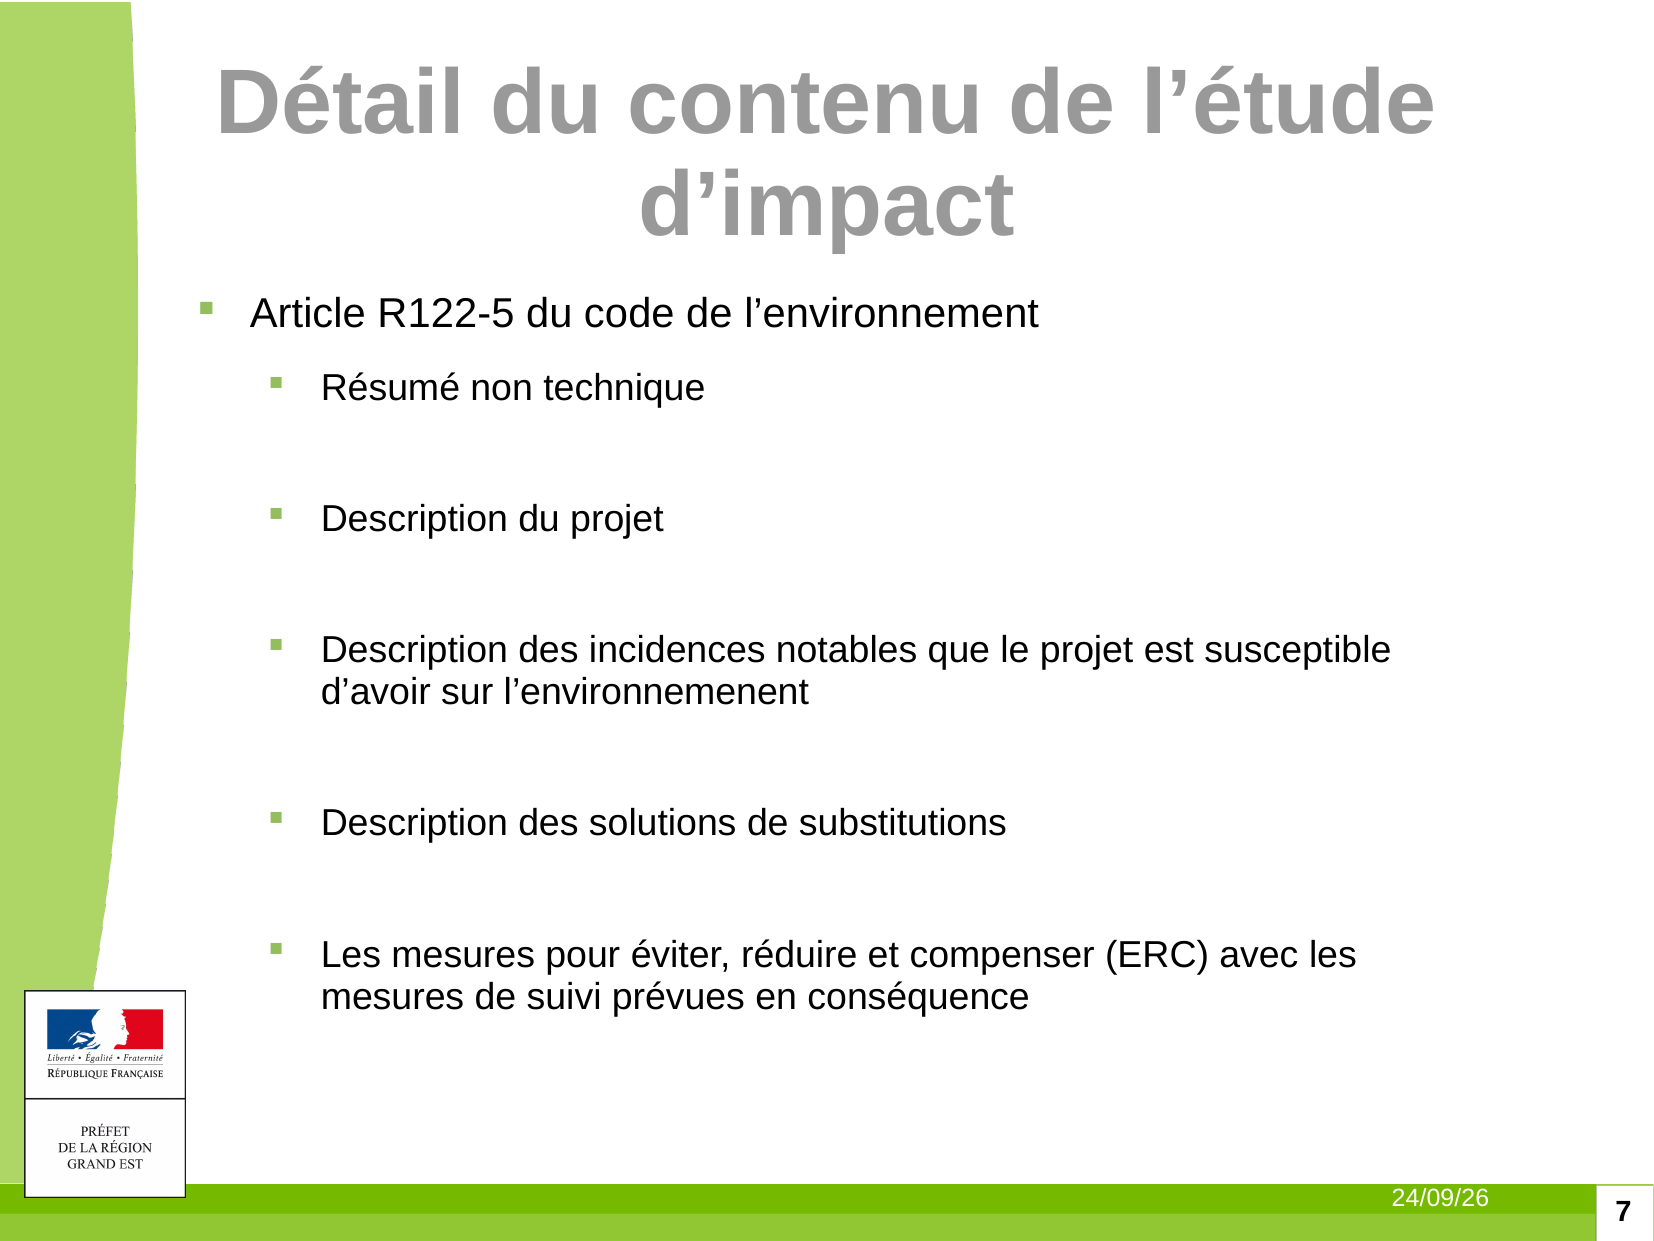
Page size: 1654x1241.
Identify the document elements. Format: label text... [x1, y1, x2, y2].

list Article R122-5 du code de l’environnement Résumé non technique Description du projet Description des incidences notables que le projet est susceptible d’avoir sur l’environnemenent Description des solutions de substitutions Les mesures pour éviter, réduire et compenser (ERC) avec les mesures de suivi prévues en conséquence [179, 290, 1509, 1018]
picture [0, 2, 1654, 1241]
title Détail du contenu de l’étude d’impact [82, 49, 1571, 257]
